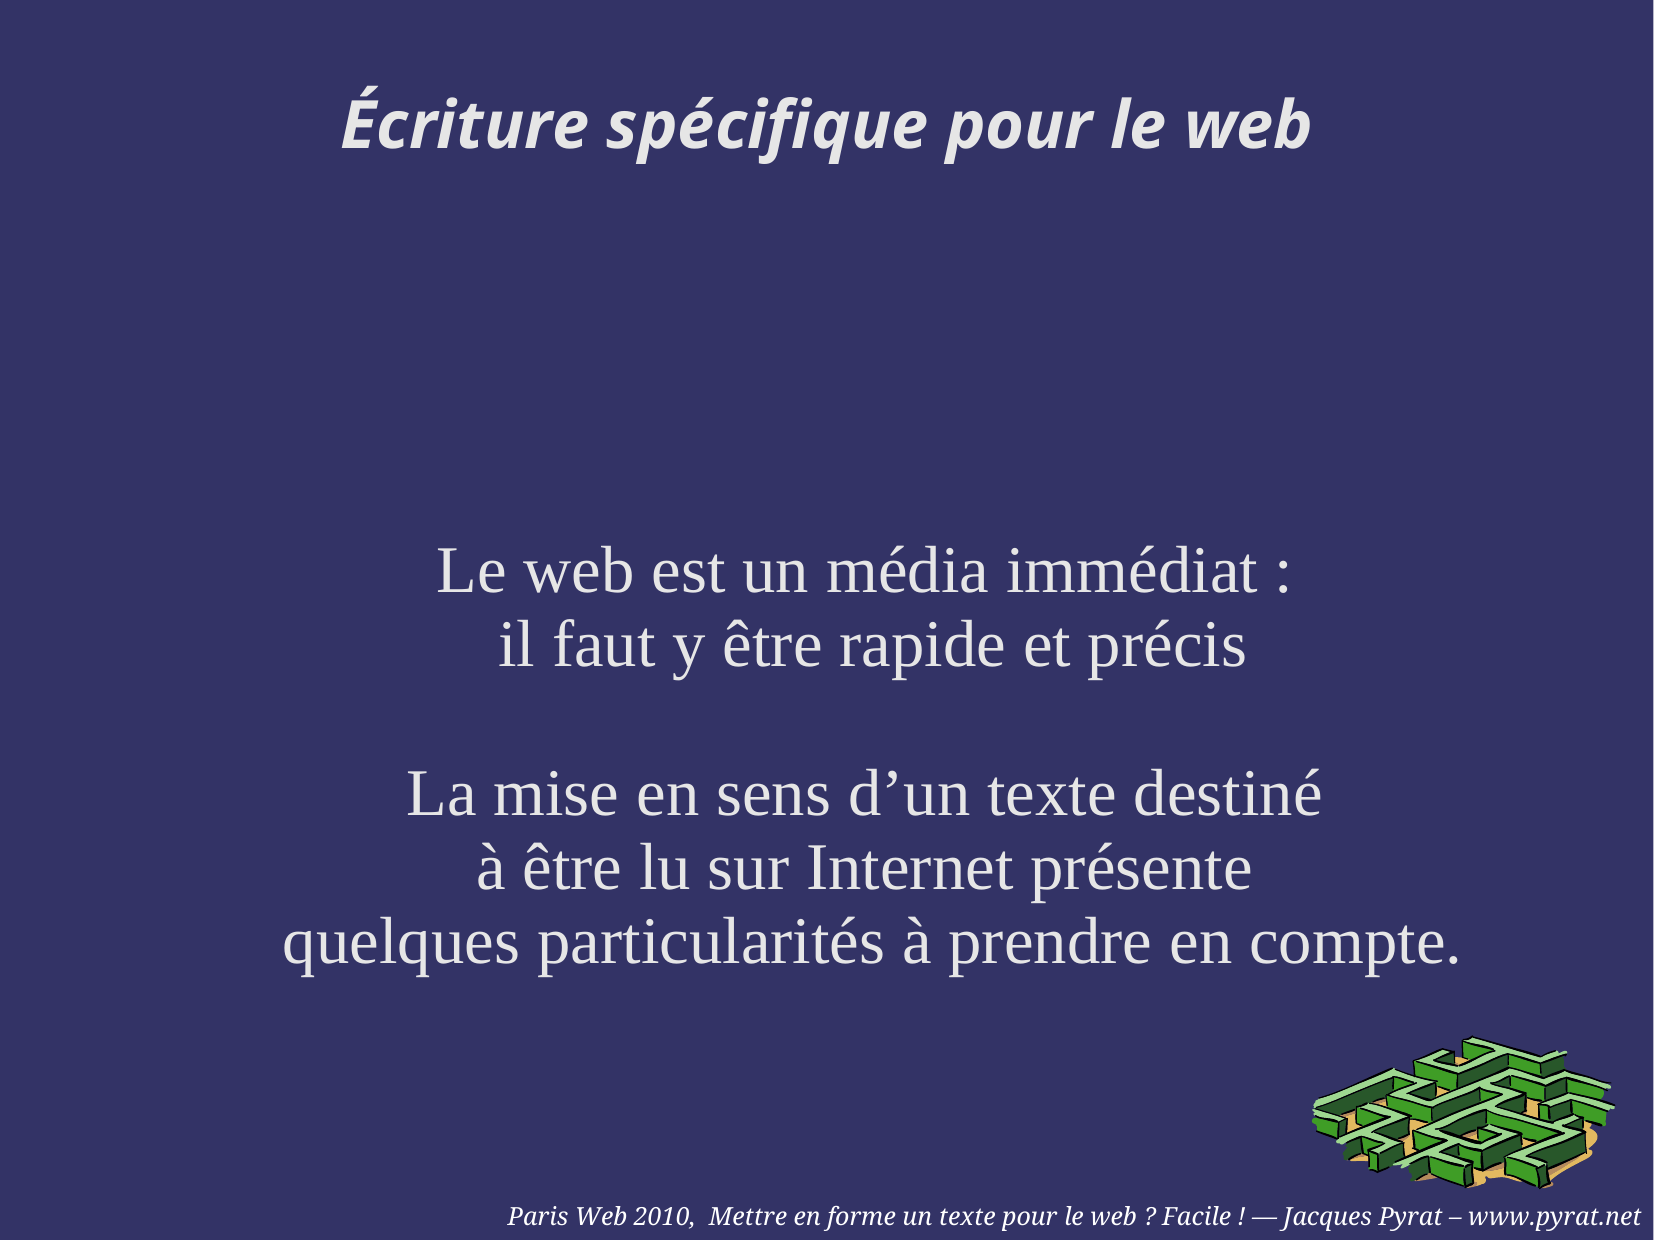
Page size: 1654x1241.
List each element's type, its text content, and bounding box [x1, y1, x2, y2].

title Écriture spécifique pour le web [121, 19, 1534, 227]
subtitle Le web est un média immédiat : il faut y être rapide et précis La mise en sens d’un texte destiné à être lu sur Internet présente quelques particularités à prendre en compte. [178, 364, 1570, 1147]
